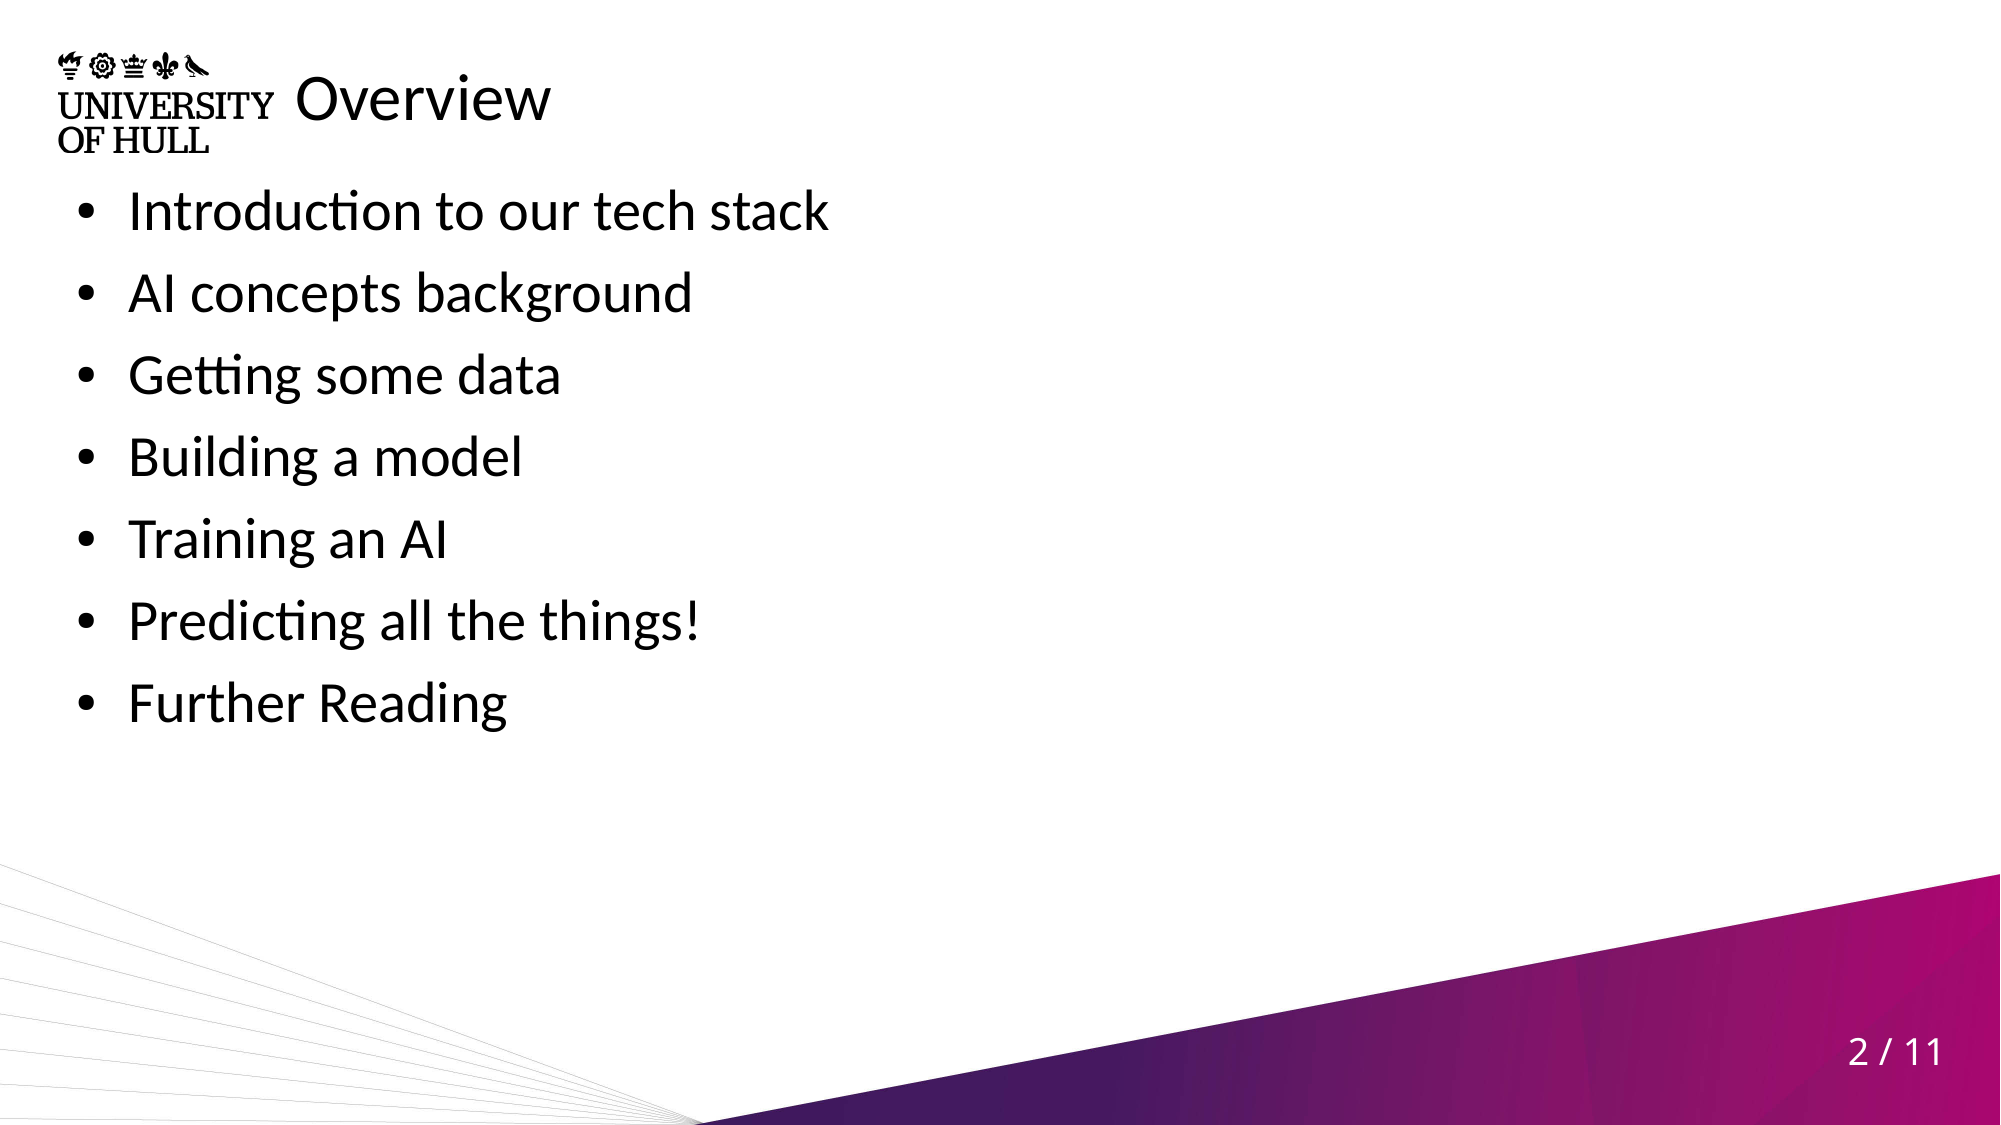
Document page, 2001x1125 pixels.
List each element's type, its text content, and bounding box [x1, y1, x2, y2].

picture [0, 0, 2000, 1125]
list Introduction to our tech stack AI concepts background Getting some data Building a model Training an AI Predicting all the things! Further Reading [58, 188, 1931, 957]
title Overview [295, 42, 1932, 166]
text_box <number> / 11 [1570, 1015, 1961, 1087]
